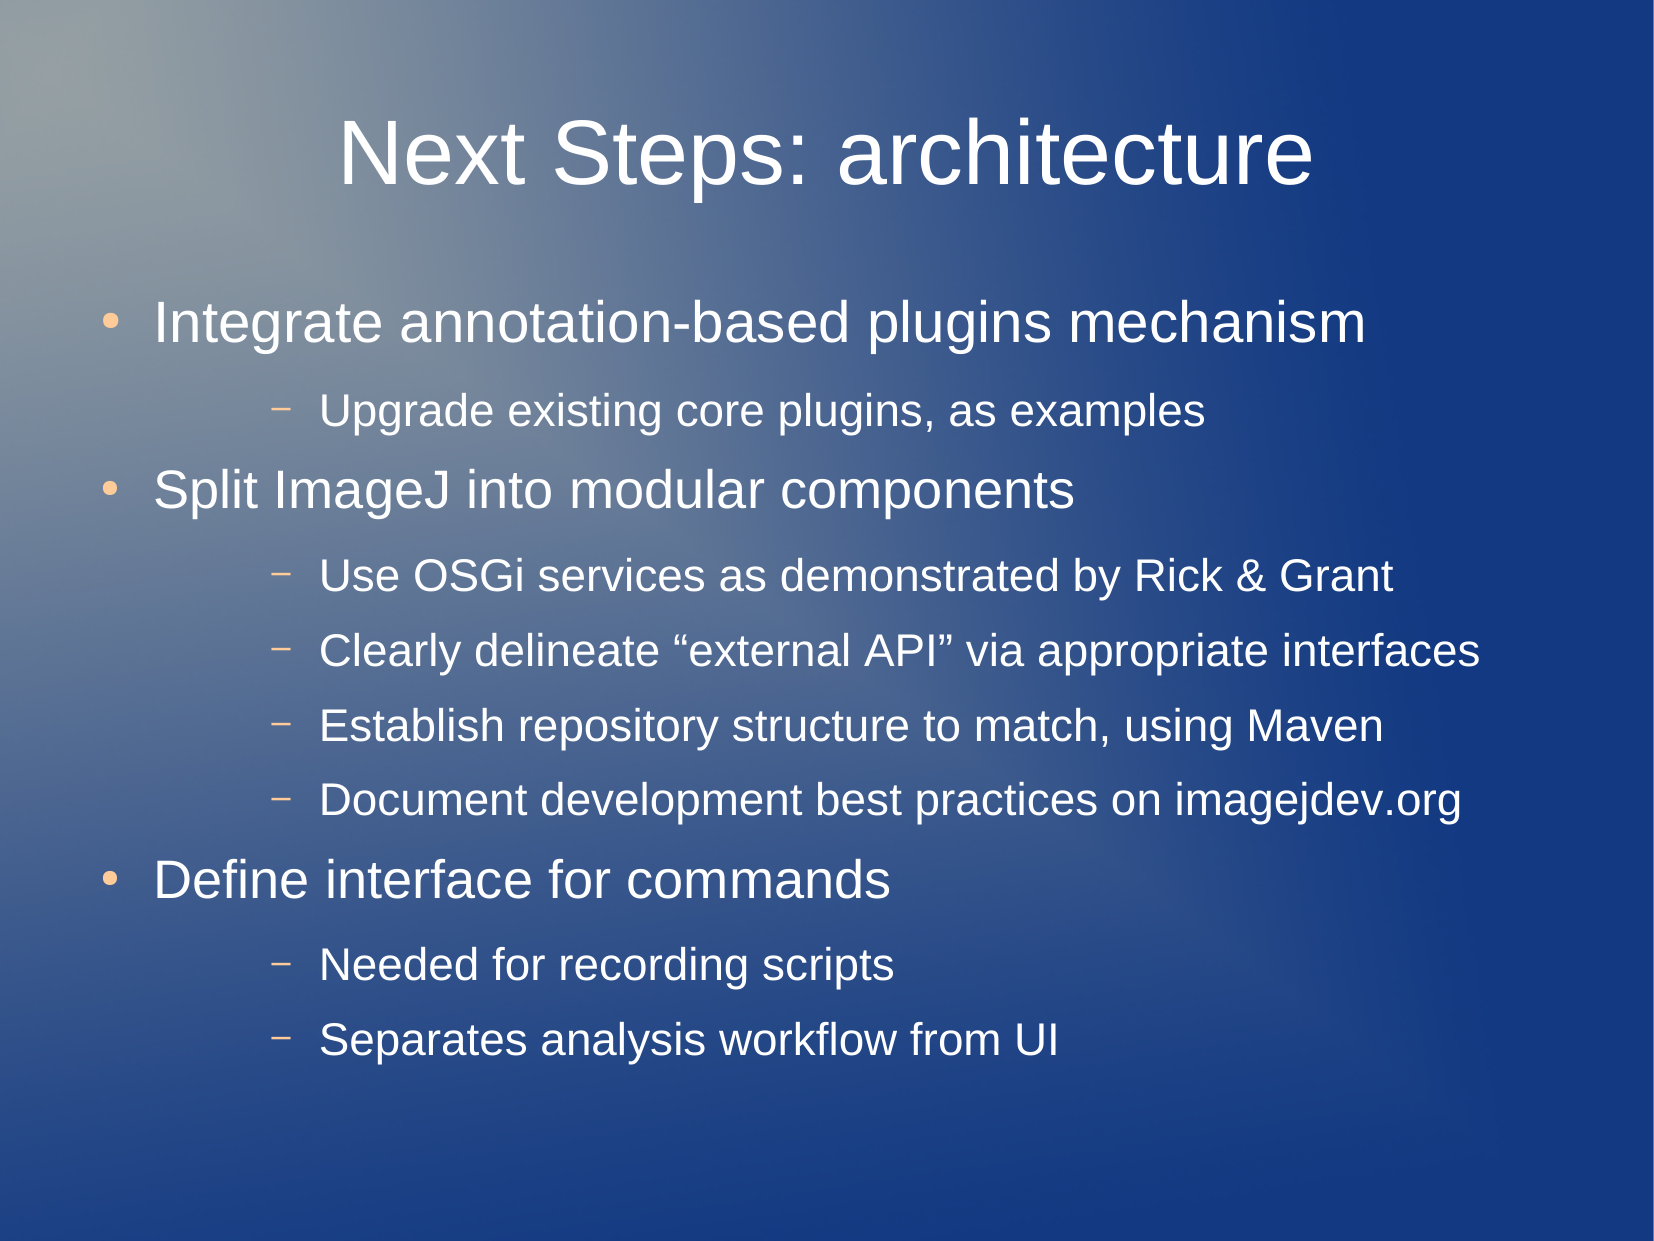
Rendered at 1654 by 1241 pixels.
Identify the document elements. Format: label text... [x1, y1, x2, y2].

title Next Steps: architecture [82, 56, 1571, 250]
list Integrate annotation-based plugins mechanism Upgrade existing core plugins, as examples Split ImageJ into modular components Use OSGi services as demonstrated by Rick & Grant Clearly delineate “external API” via appropriate interfaces Establish repository structure to match, using Maven Document development best practices on imagejdev.org Define interface for commands Needed for recording scripts Separates analysis workflow from UI [82, 290, 1571, 1094]
picture [0, 0, 1654, 1241]
